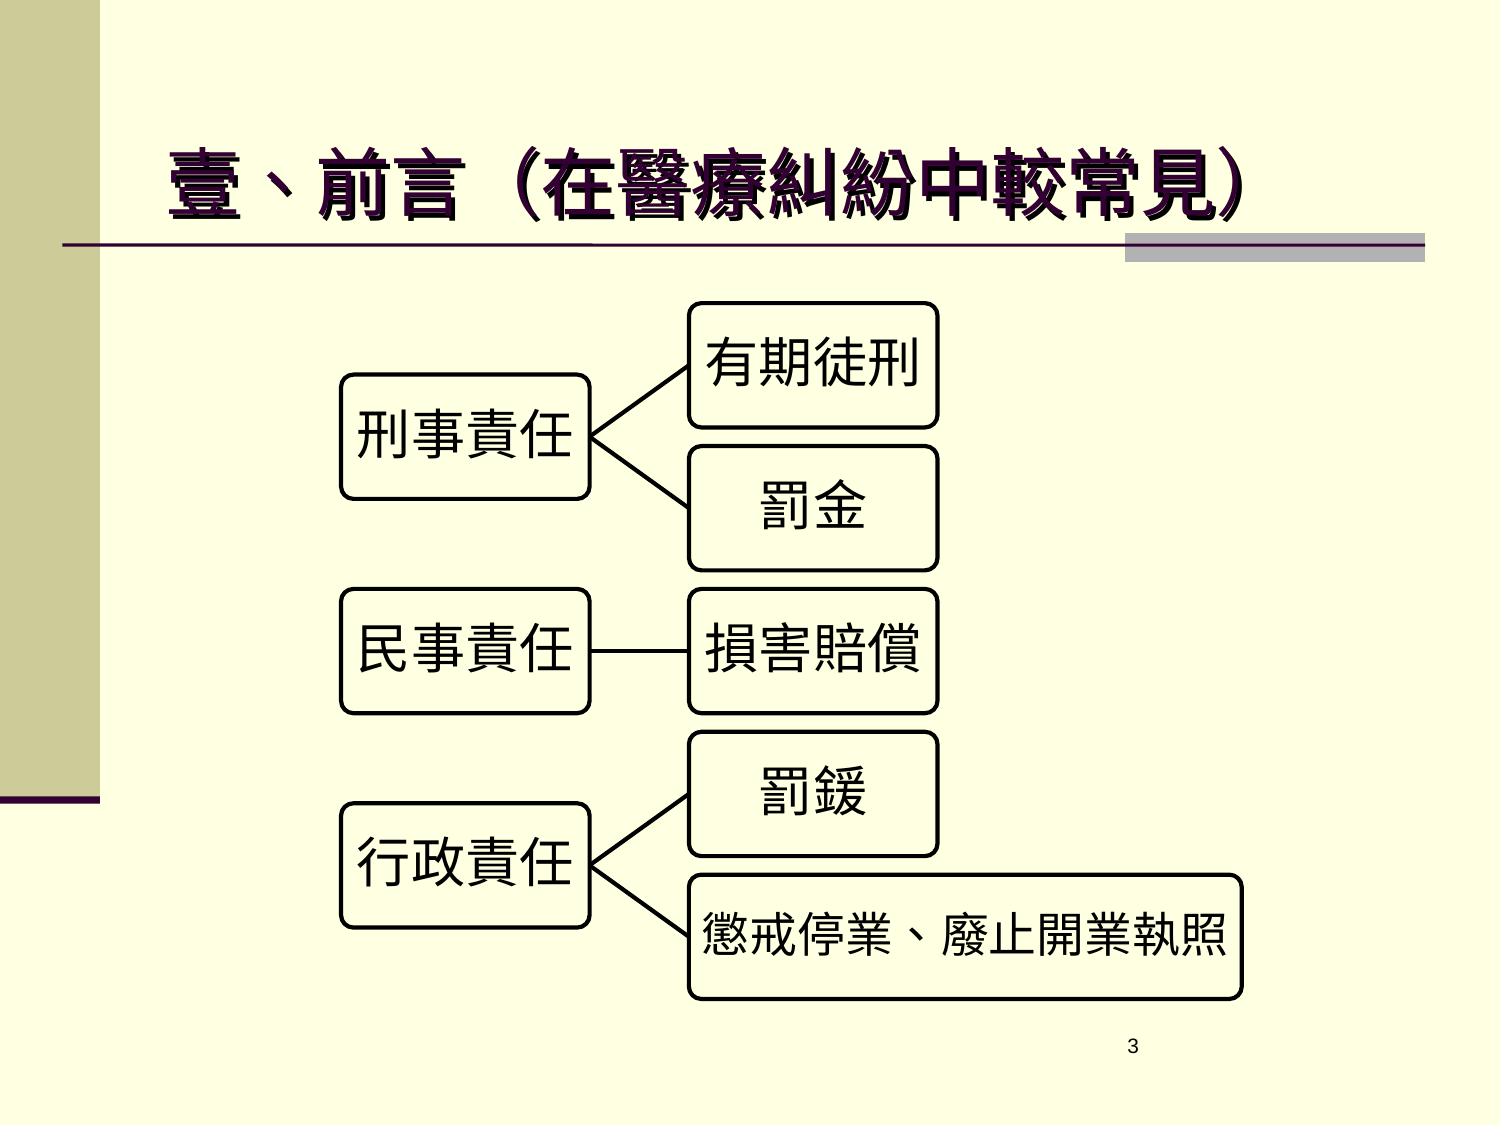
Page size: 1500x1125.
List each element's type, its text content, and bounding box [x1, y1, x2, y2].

text_box 有期徒刑 [688, 303, 938, 428]
text_box [1112, 1025, 1426, 1101]
text_box 罰鍰 [688, 731, 938, 857]
text_box 刑事責任 [341, 374, 590, 499]
title 壹、前言（在醫療糾紛中較常見） [150, 45, 1426, 234]
text_box 罰金 [688, 446, 938, 571]
text_box 民事責任 [341, 588, 590, 714]
text_box 懲戒停業、廢止開業執照 [688, 874, 1242, 999]
text_box 損害賠償 [688, 588, 938, 714]
text_box 行政責任 [341, 803, 590, 928]
